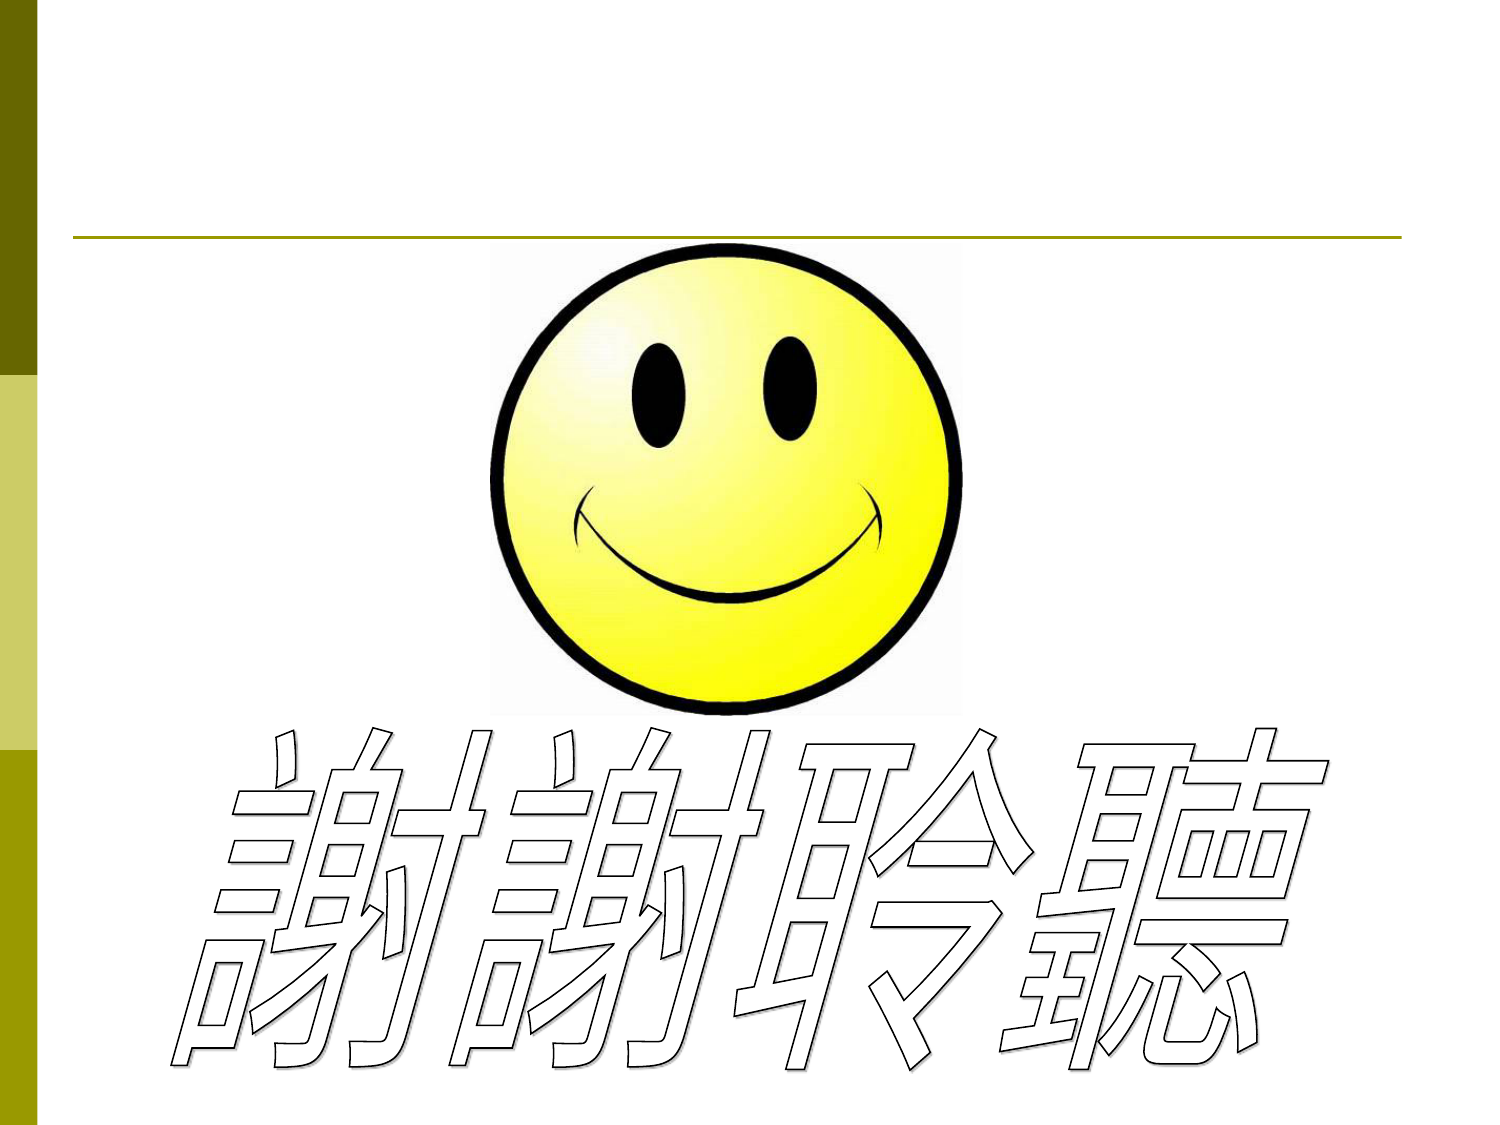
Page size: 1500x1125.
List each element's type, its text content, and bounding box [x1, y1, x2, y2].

text_box 謝謝聆聽 [999, 932, 1100, 1052]
text_box 謝謝聆聽 [1037, 728, 1329, 1070]
text_box 謝謝聆聽 [734, 744, 915, 1070]
text_box 謝謝聆聽 [492, 889, 558, 913]
text_box 謝謝聆聽 [249, 727, 403, 1068]
text_box 謝謝聆聽 [506, 840, 572, 863]
text_box 謝謝聆聽 [171, 940, 265, 1066]
picture [490, 243, 963, 716]
text_box 謝謝聆聽 [868, 900, 1002, 1071]
text_box 謝謝聆聽 [349, 730, 492, 1067]
text_box 謝謝聆聽 [510, 791, 593, 815]
text_box 謝謝聆聽 [214, 889, 280, 913]
text_box 謝謝聆聽 [275, 730, 296, 788]
text_box 謝謝聆聽 [868, 728, 1034, 877]
text_box 謝謝聆聽 [1134, 919, 1288, 992]
text_box 謝謝聆聽 [661, 866, 684, 959]
text_box 謝謝聆聽 [232, 791, 315, 815]
text_box 謝謝聆聽 [554, 730, 574, 788]
text_box 謝謝聆聽 [228, 840, 294, 863]
text_box 謝謝聆聽 [1098, 975, 1153, 1056]
text_box 謝謝聆聽 [528, 727, 681, 1068]
text_box 謝謝聆聽 [449, 940, 543, 1066]
text_box 謝謝聆聽 [627, 730, 770, 1067]
text_box 謝謝聆聽 [382, 866, 406, 959]
text_box 謝謝聆聽 [1227, 971, 1257, 1053]
text_box 謝謝聆聽 [1143, 976, 1231, 1064]
